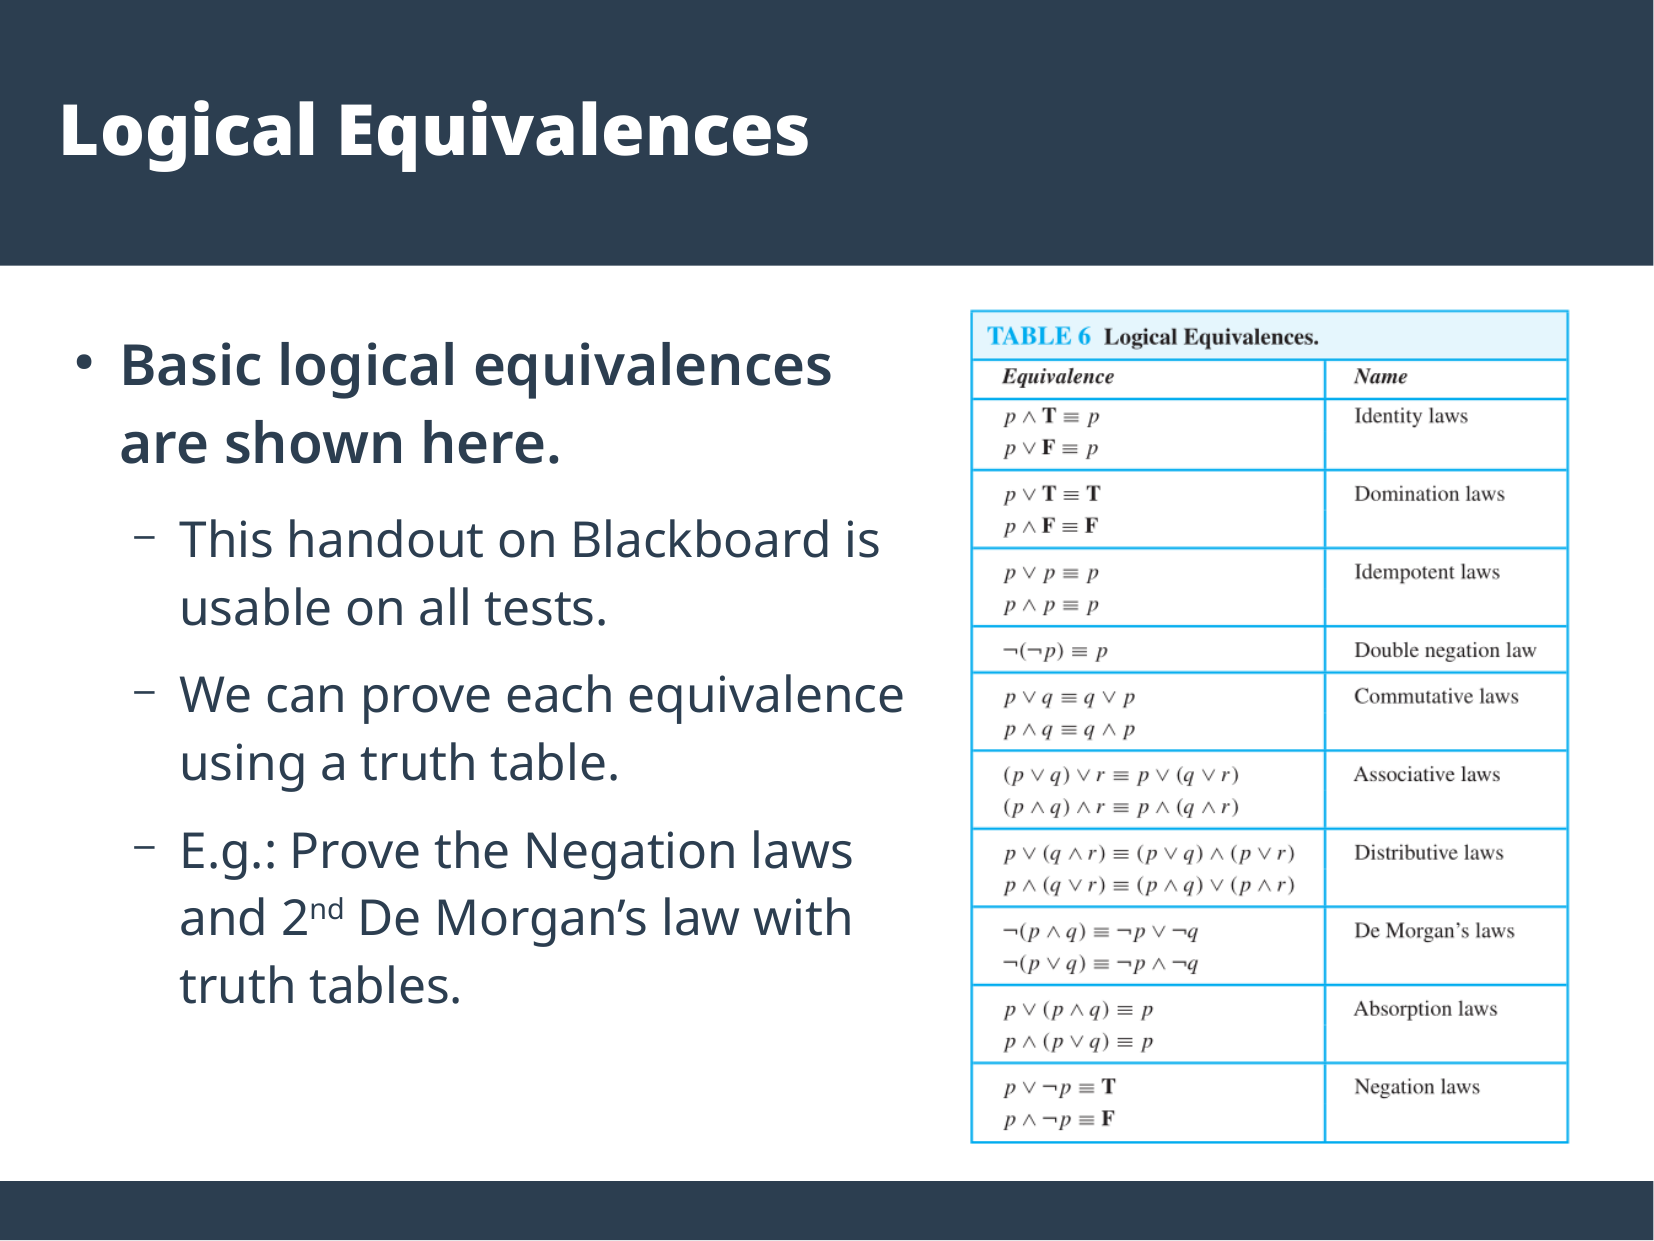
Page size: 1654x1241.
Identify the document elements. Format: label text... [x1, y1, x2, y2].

title Logical Equivalences [59, 49, 1595, 207]
list Basic logical equivalences are shown here. This handout on Blackboard is usable on all tests. We can prove each equivalence using a truth table. E.g.: Prove the Negation laws and 2nd De Morgan’s law with truth tables. [59, 324, 916, 1036]
picture [963, 302, 1576, 1156]
